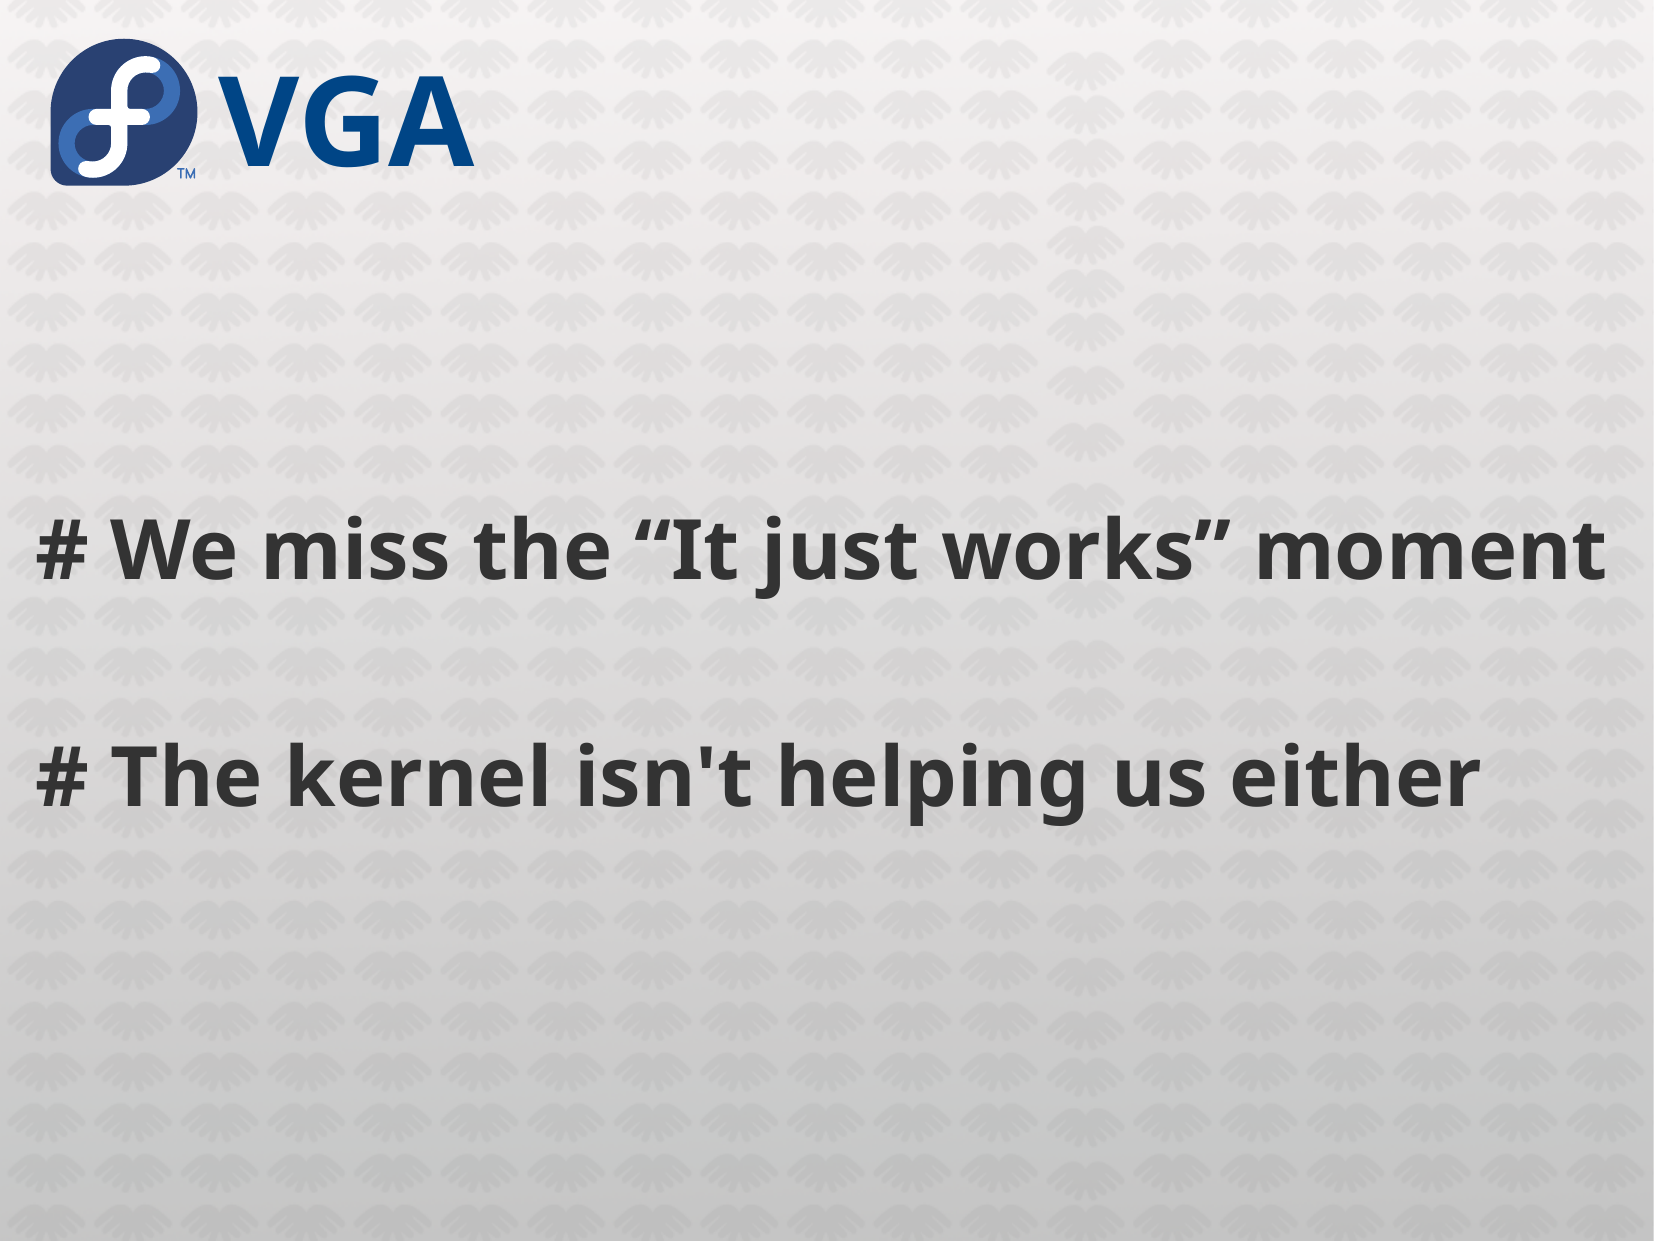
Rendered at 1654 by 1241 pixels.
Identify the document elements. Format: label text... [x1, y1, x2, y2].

picture [0, 0, 1654, 1241]
title VGA [272, 23, 1654, 213]
text_box # We miss the “It just works” moment # The kernel isn't helping us either [35, 237, 1619, 1158]
